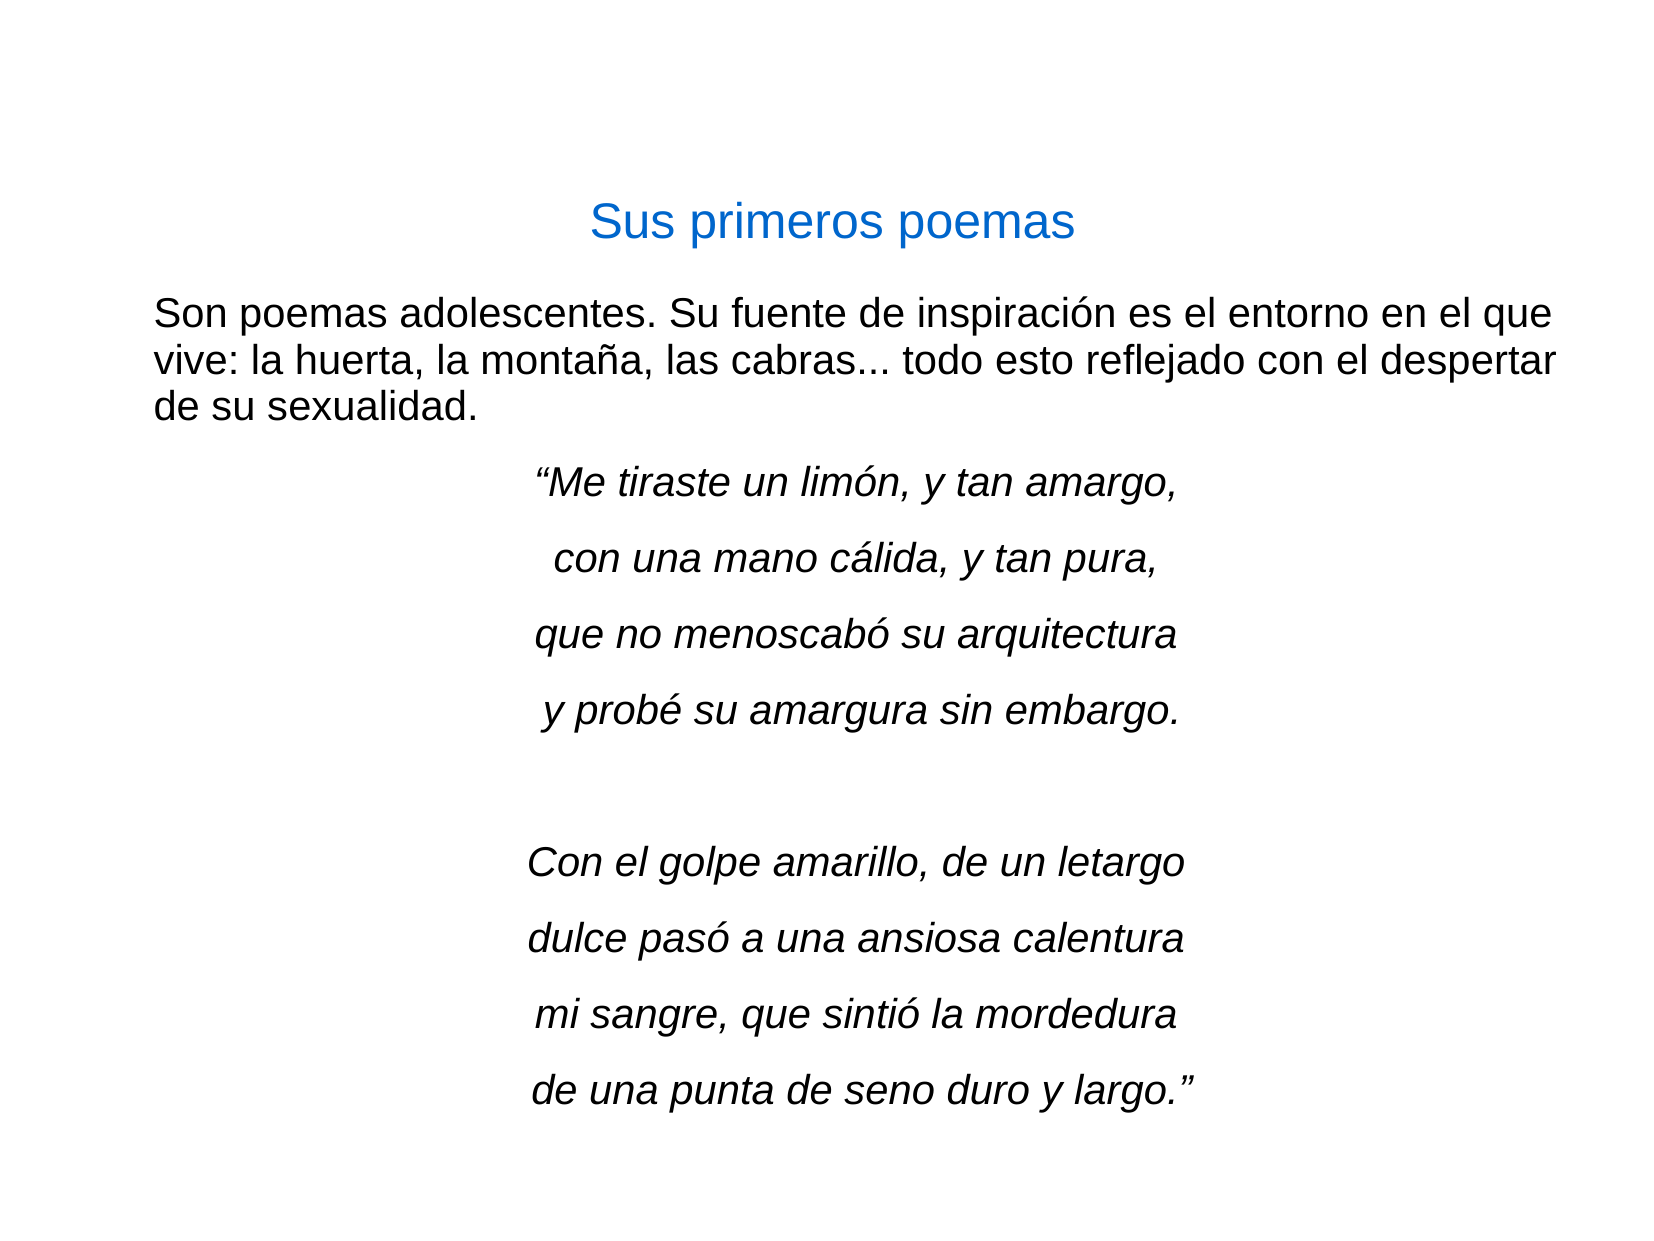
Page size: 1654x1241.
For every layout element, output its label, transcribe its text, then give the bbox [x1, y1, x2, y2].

title Sus primeros poemas [88, 117, 1577, 325]
list Son poemas adolescentes. Su fuente de inspiración es el entorno en el que vive: la huerta, la montaña, las cabras... todo esto reflejado con el despertar de su sexualidad. “Me tiraste un limón, y tan amargo, con una mano cálida, y tan pura, que no menoscabó su arquitectura y probé su amargura sin embargo. Con el golpe amarillo, de un letargo dulce pasó a una ansiosa calentura mi sangre, que sintió la mordedura de una punta de seno duro y largo.” [82, 290, 1571, 1115]
